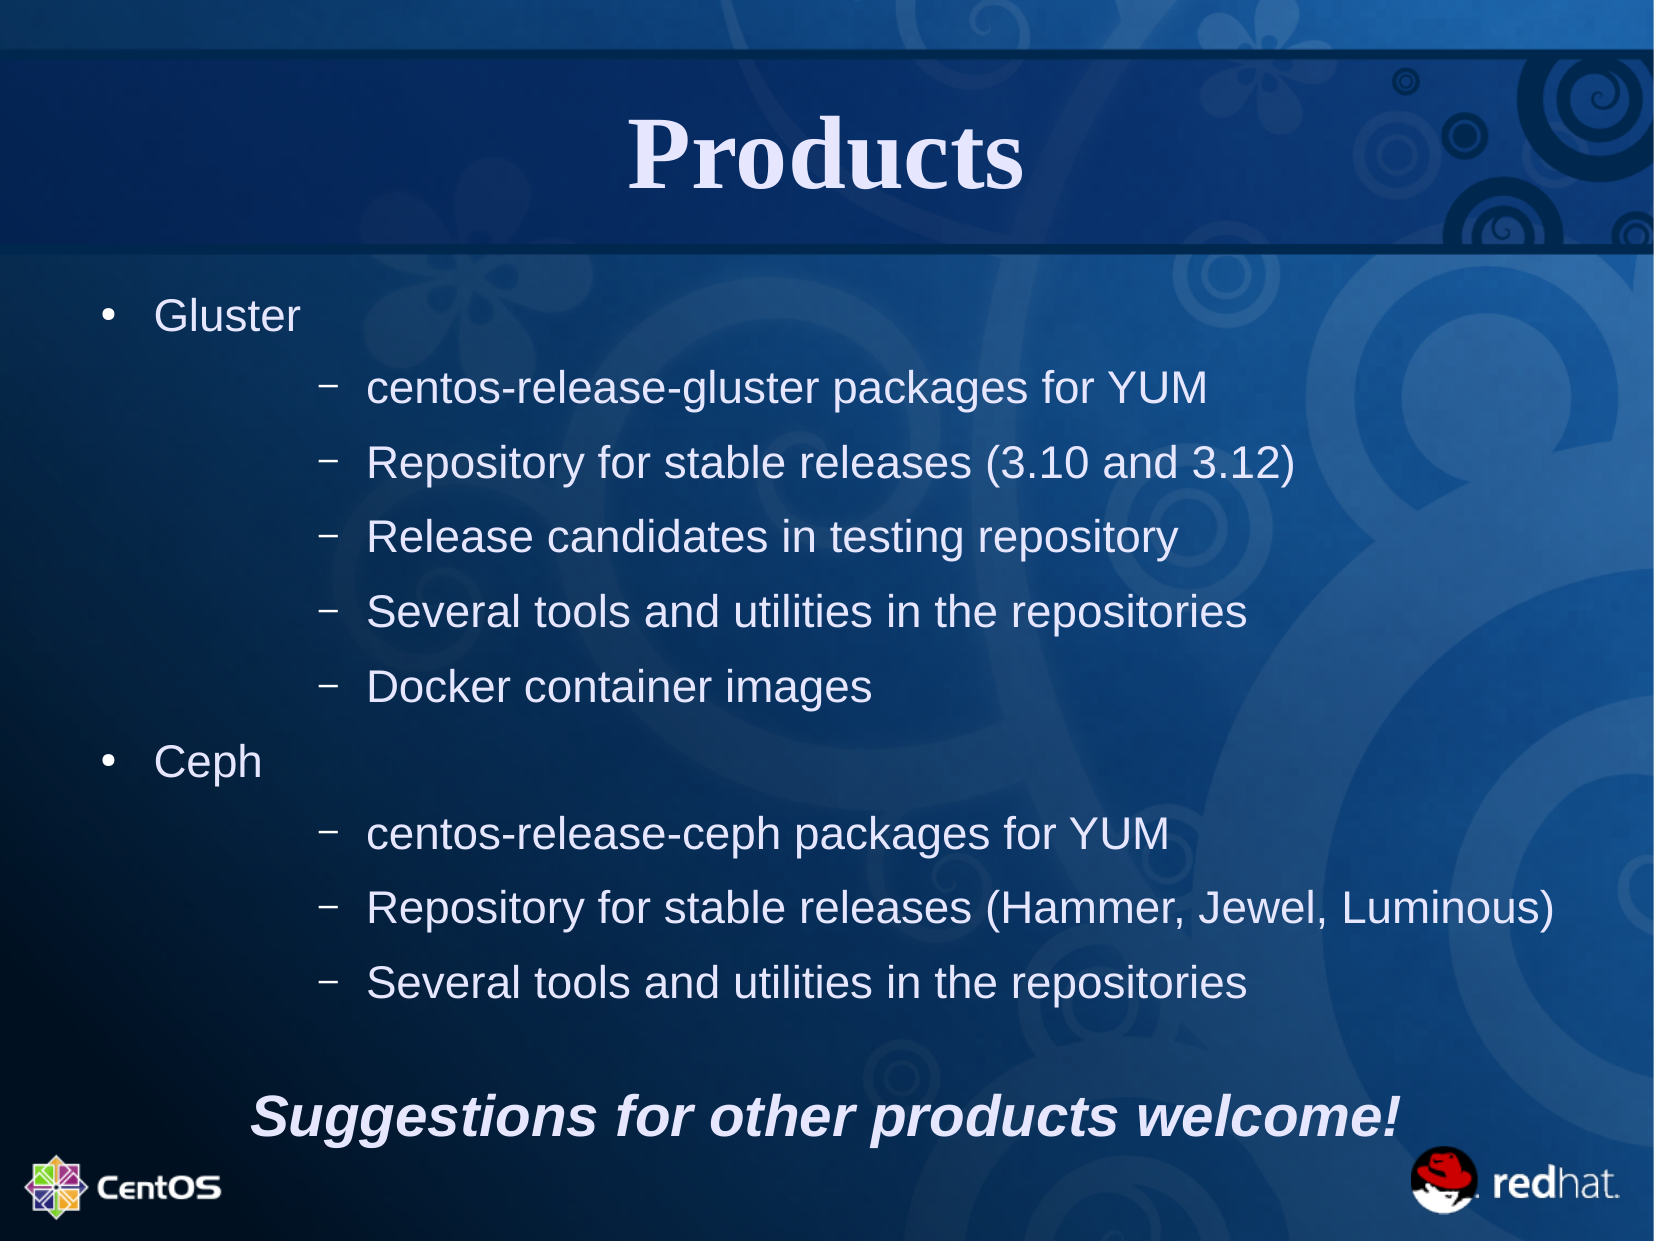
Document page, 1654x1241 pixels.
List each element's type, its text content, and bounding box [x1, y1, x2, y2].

list Gluster centos-release-gluster packages for YUM Repository for stable releases (3.10 and 3.12) Release candidates in testing repository Several tools and utilities in the repositories Docker container images Ceph centos-release-ceph packages for YUM Repository for stable releases (Hammer, Jewel, Luminous) Several tools and utilities in the repositories Suggestions for other products welcome! [82, 290, 1571, 1149]
title Products [82, 49, 1571, 257]
picture [0, 0, 1654, 1241]
